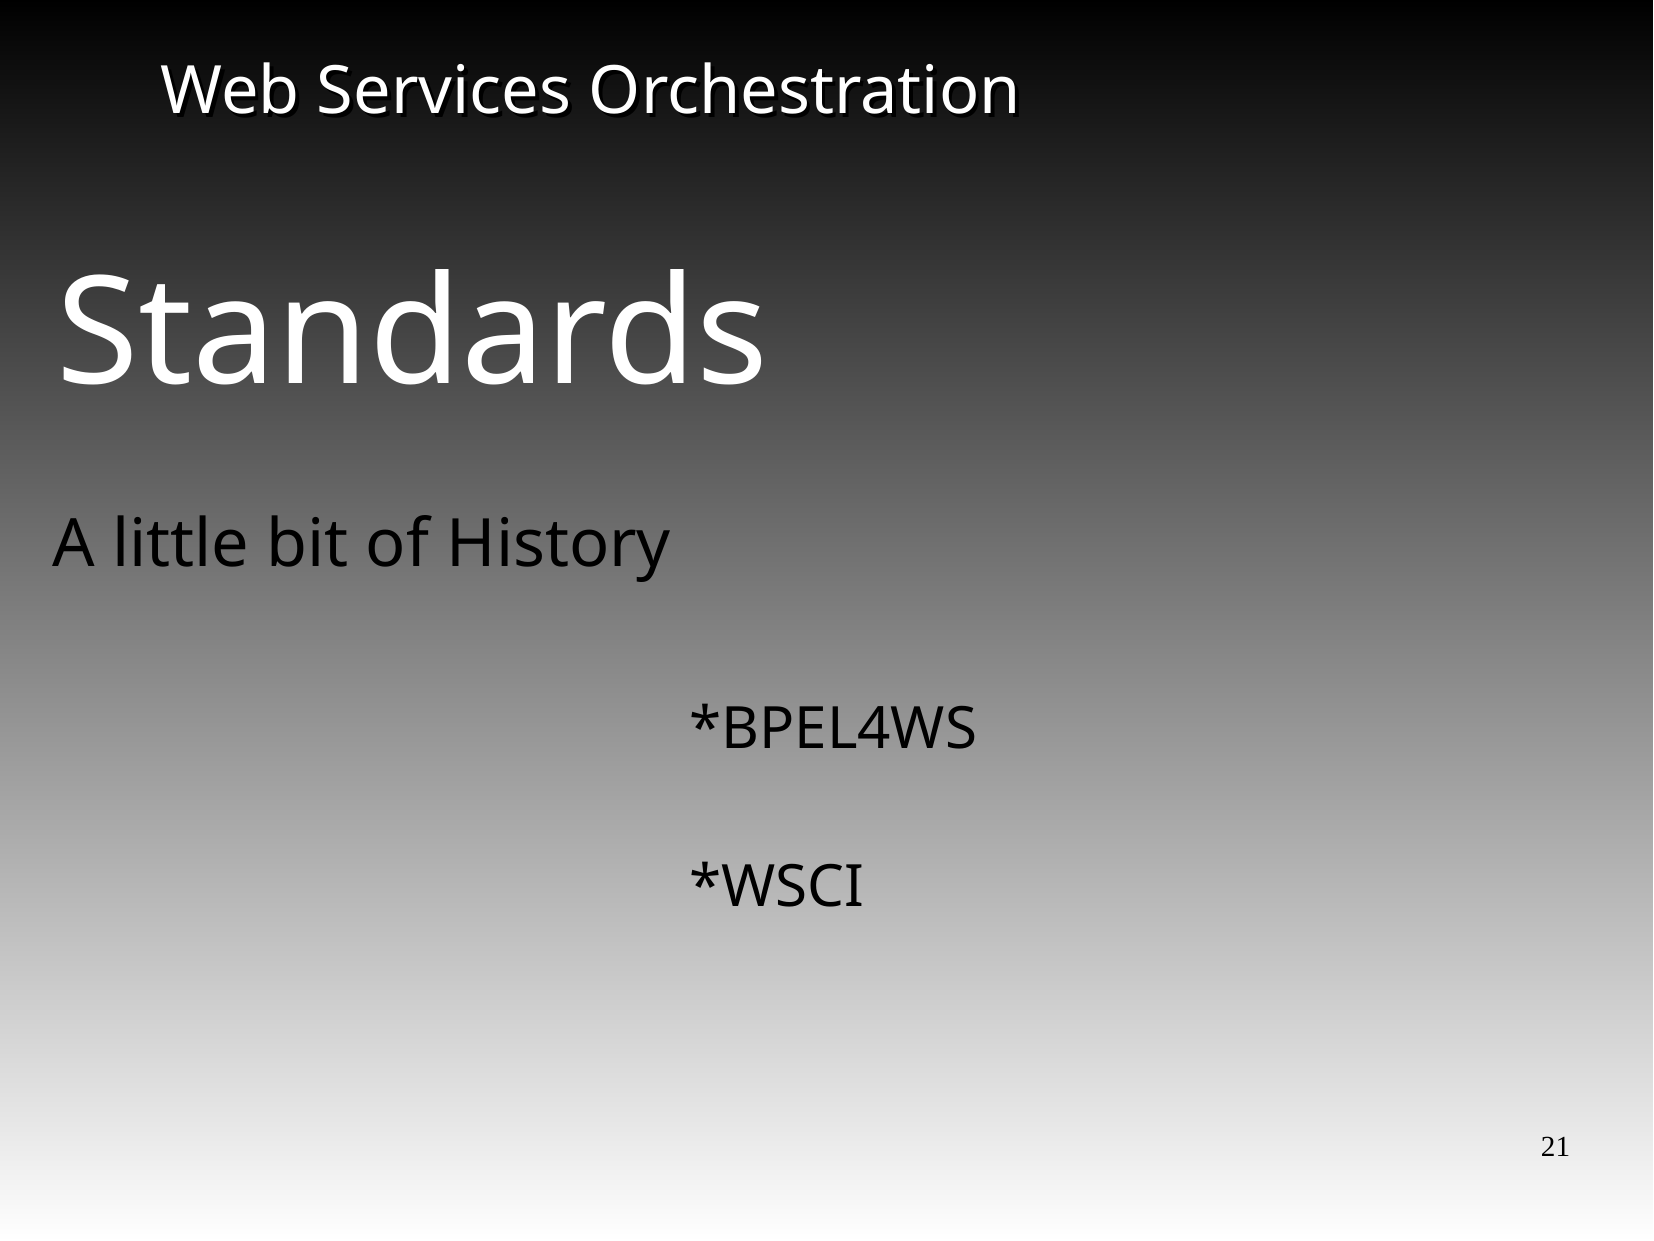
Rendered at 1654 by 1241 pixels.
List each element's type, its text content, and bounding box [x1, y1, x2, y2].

text_box *BPEL4WS *WSCI [675, 678, 1019, 1163]
text_box Web Services Orchestration [145, 35, 1162, 158]
text_box Standards [41, 216, 863, 473]
text_box A little bit of History [37, 487, 885, 610]
